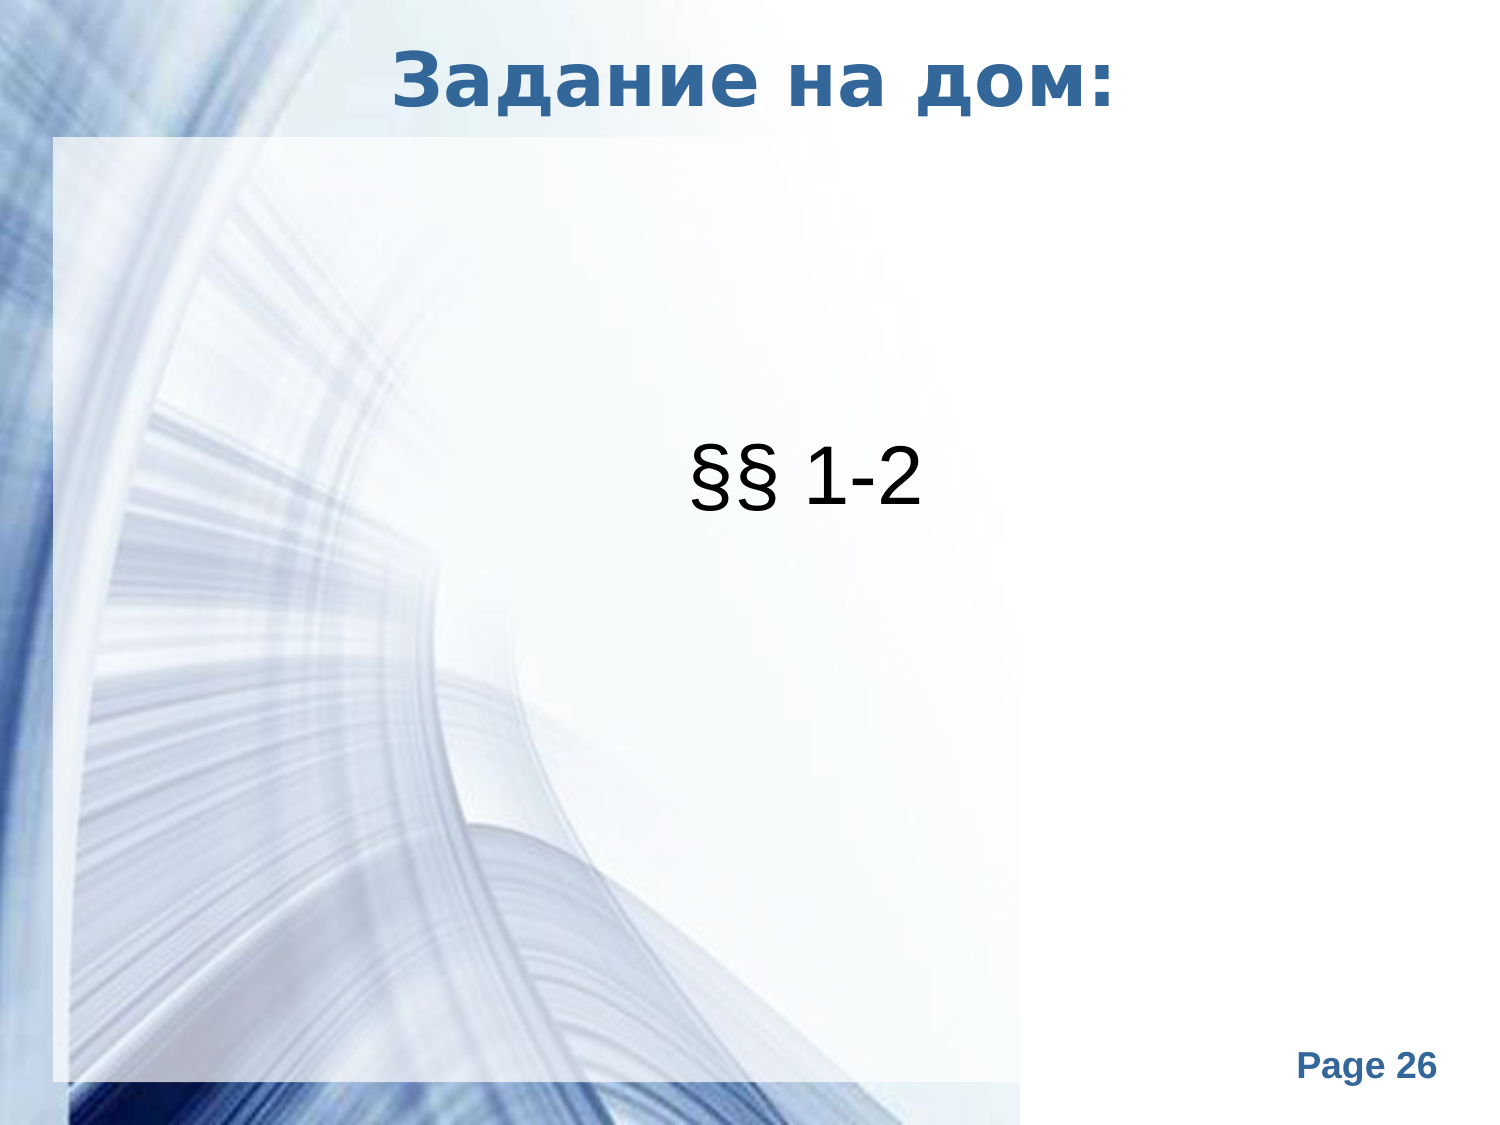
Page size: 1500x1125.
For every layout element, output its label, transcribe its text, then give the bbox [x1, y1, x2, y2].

text_box Задание на дом: [375, 23, 1133, 130]
text_box §§ 1-2 [673, 413, 939, 529]
picture [0, 0, 1500, 1125]
